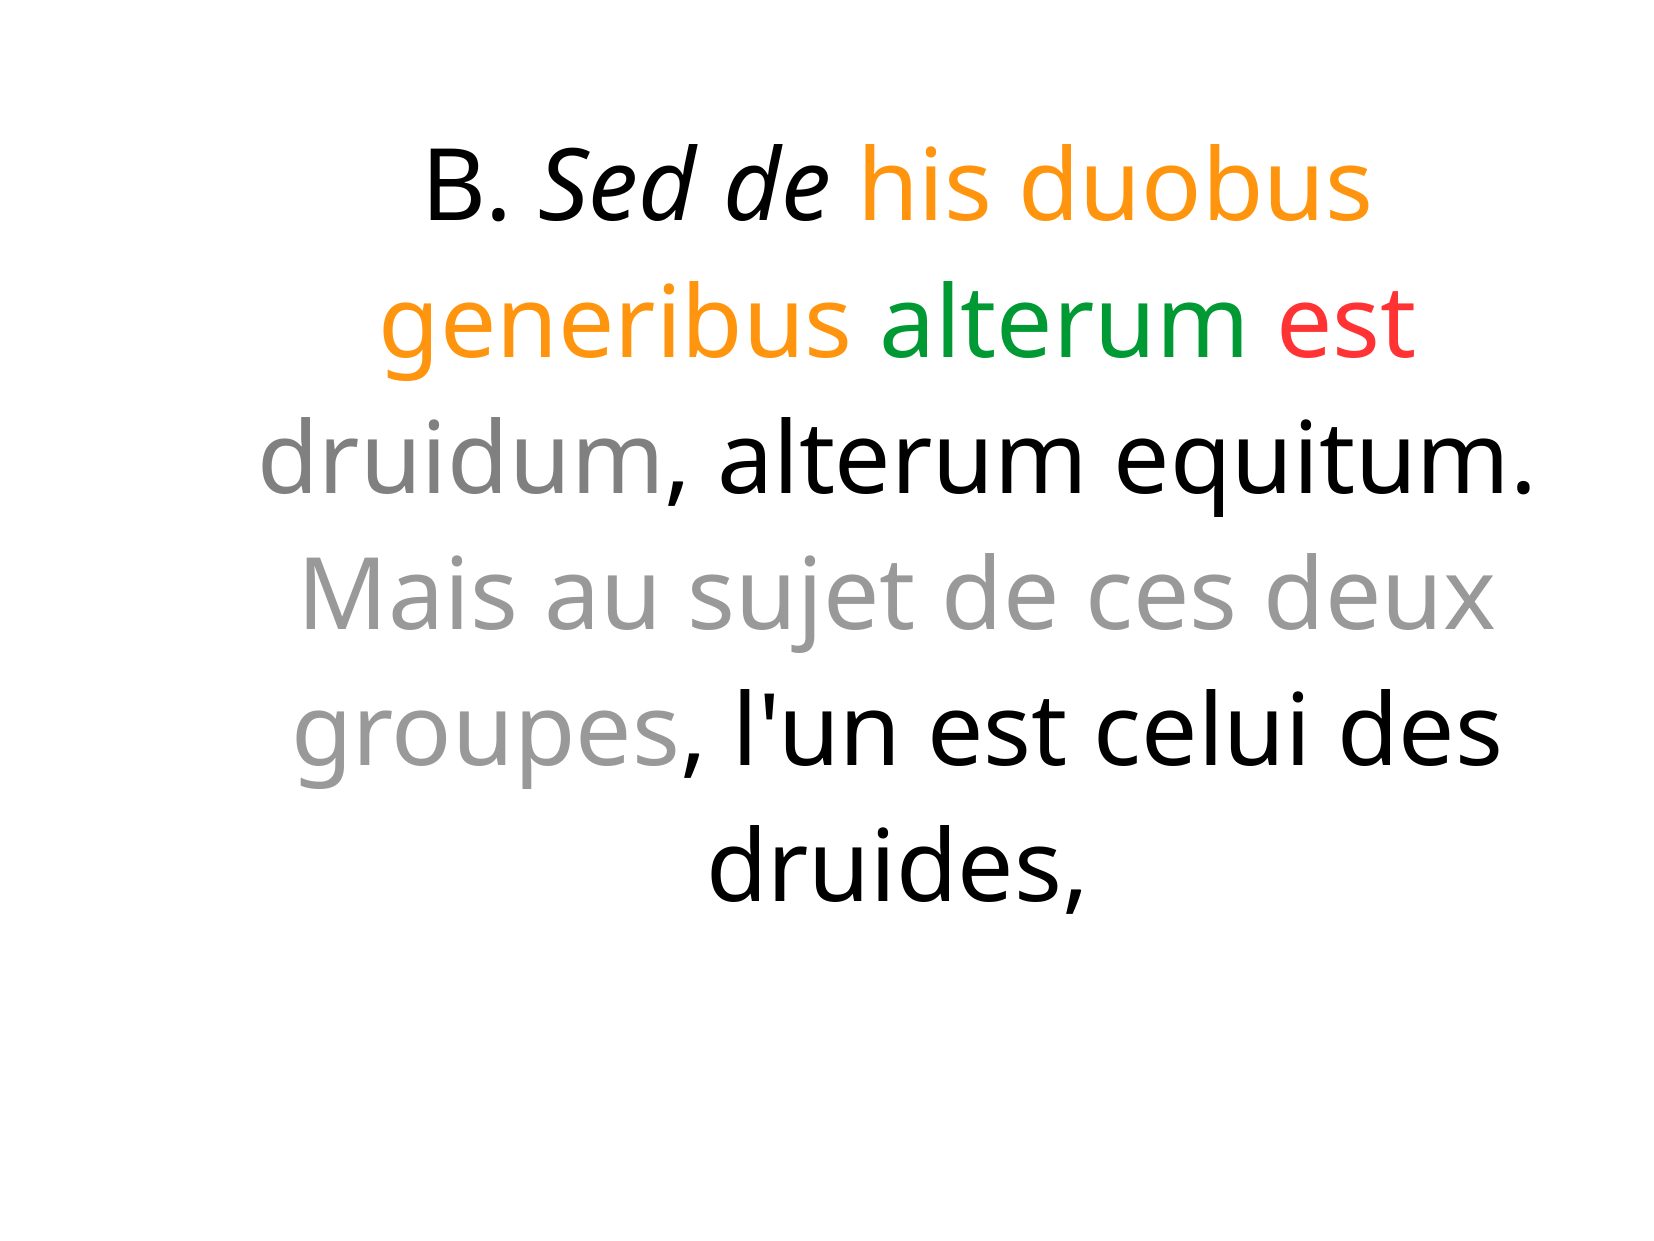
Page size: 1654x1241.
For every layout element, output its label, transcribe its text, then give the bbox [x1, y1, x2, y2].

subtitle B. Sed de his duobus generibus alterum est druidum, alterum equitum. Mais au sujet de ces deux groupes, l'un est celui des druides, [82, 104, 1571, 1077]
